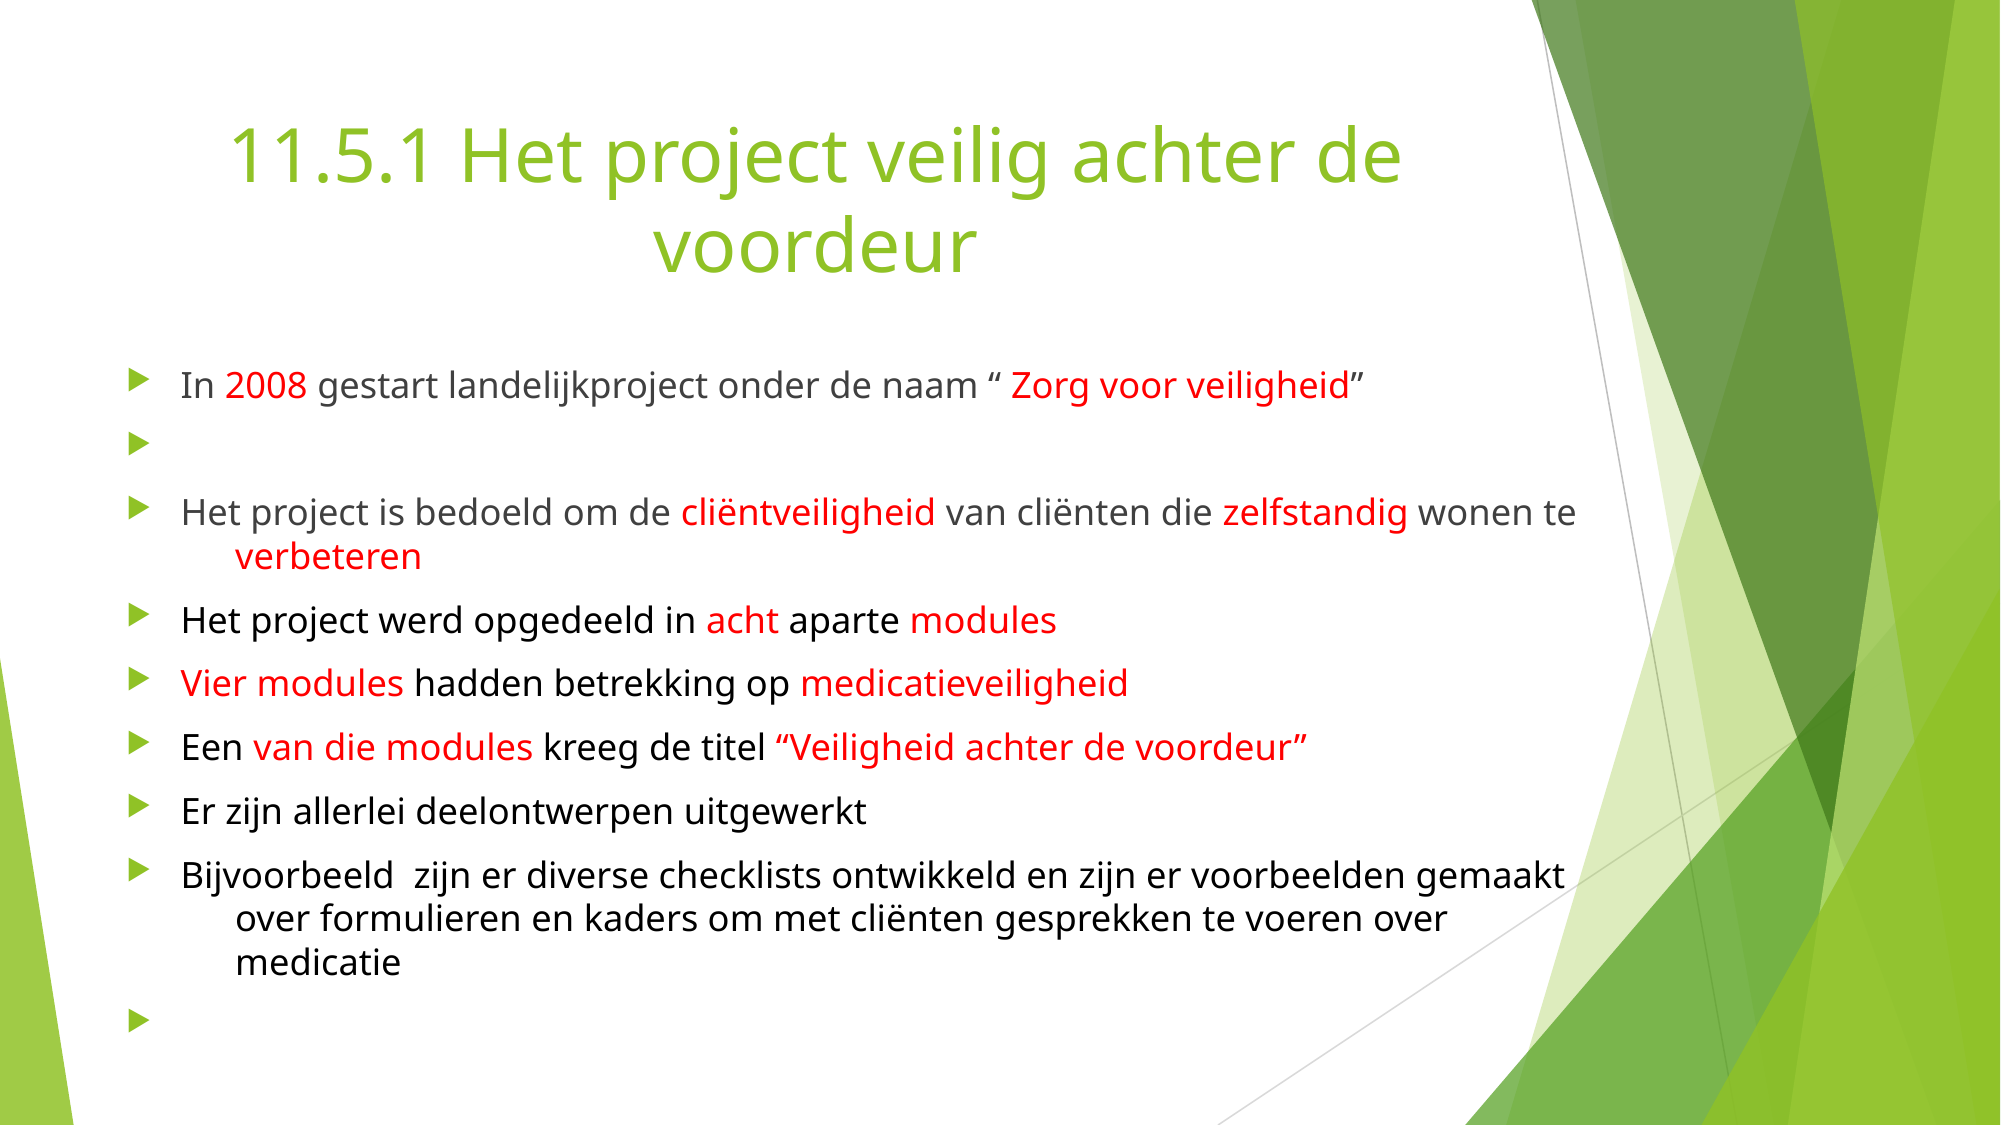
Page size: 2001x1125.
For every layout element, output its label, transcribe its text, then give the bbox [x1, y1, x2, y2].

title 11.5.1 Het project veilig achter de voordeur [111, 99, 1522, 317]
list In 2008 gestart landelijkproject onder de naam “ Zorg voor veiligheid” Het project is bedoeld om de cliëntveiligheid van cliënten die zelfstandig wonen te verbeteren Het project werd opgedeeld in acht aparte modules Vier modules hadden betrekking op medicatieveiligheid Een van die modules kreeg de titel “Veiligheid achter de voordeur” Er zijn allerlei deelontwerpen uitgewerkt Bijvoorbeeld zijn er diverse checklists ontwikkeld en zijn er voorbeelden gemaakt over formulieren en kaders om met cliënten gesprekken te voeren over medicatie [111, 354, 1615, 992]
